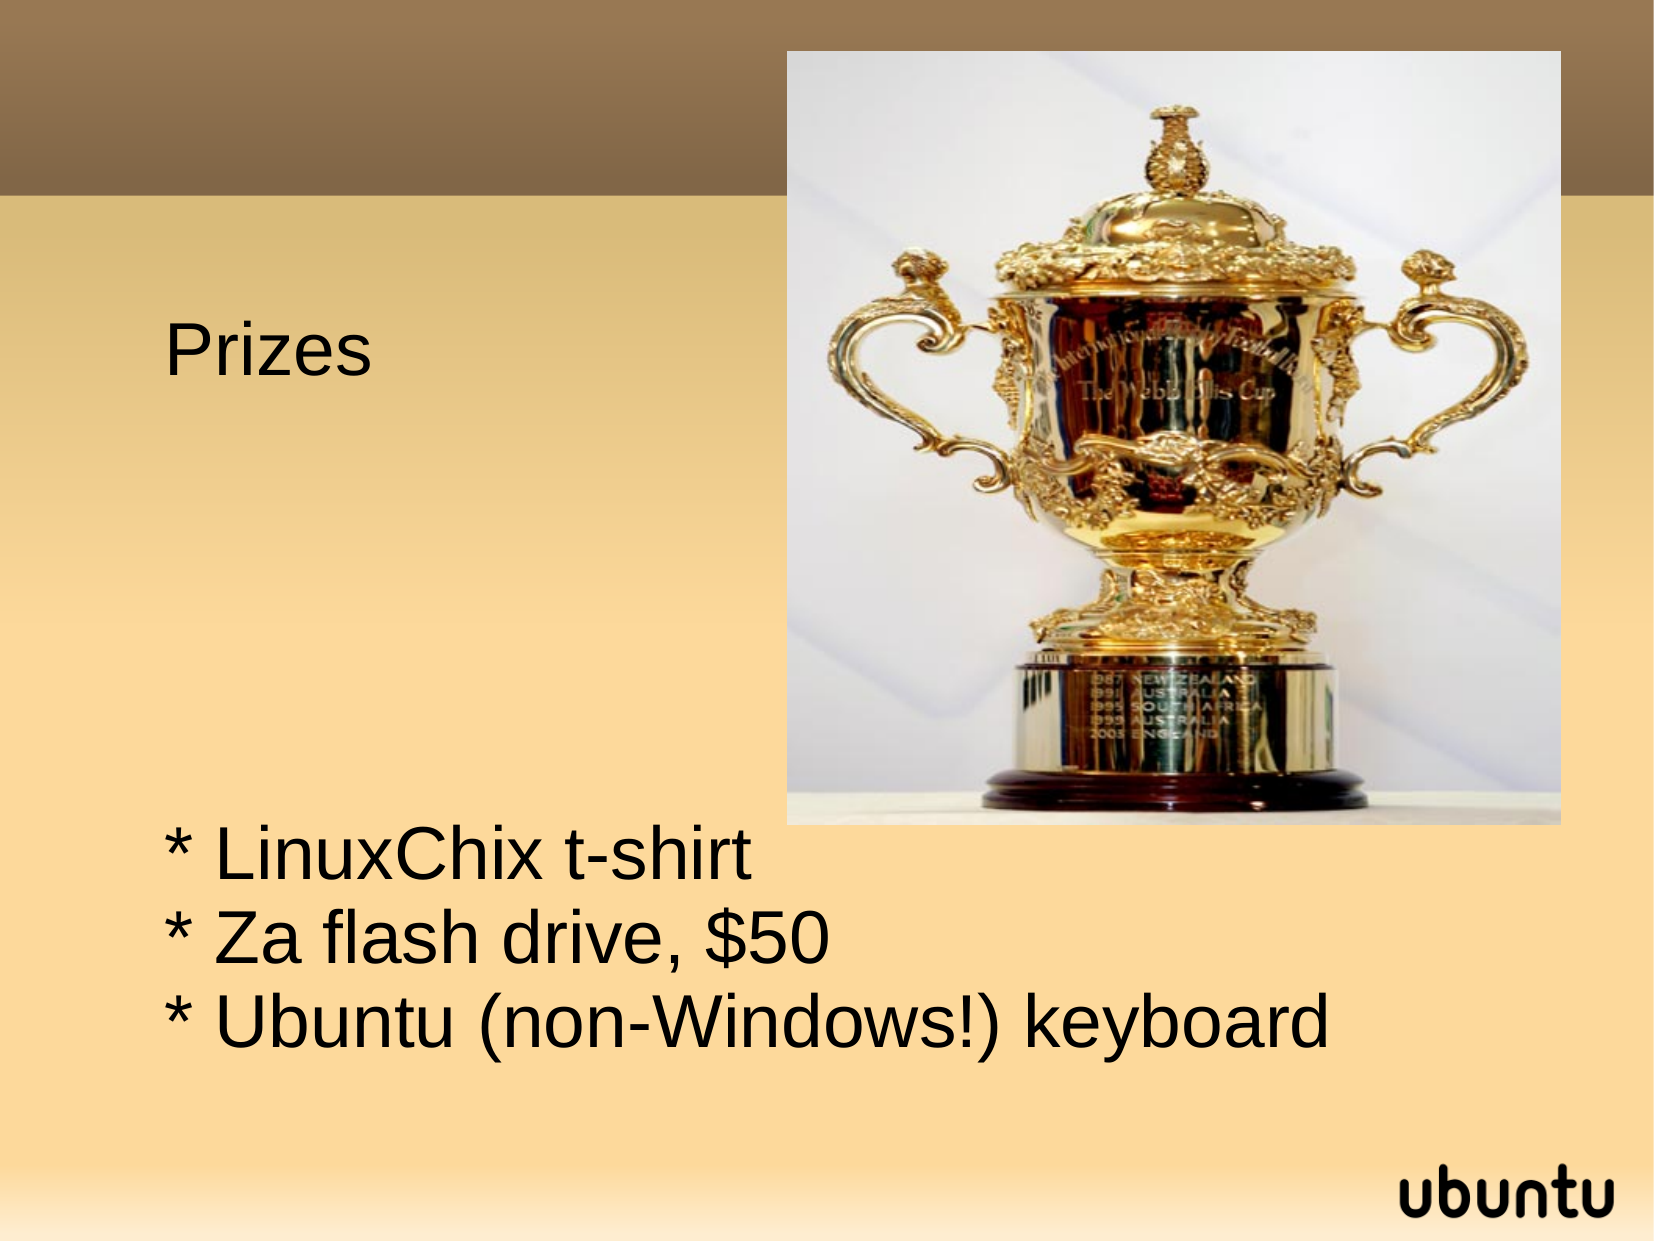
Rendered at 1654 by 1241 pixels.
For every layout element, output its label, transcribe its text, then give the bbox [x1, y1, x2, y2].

picture [0, 0, 1654, 1241]
text_box Prizes * LinuxChix t-shirt * Za flash drive, $50 * Ubuntu (non-Windows!) keyboard [150, 300, 1348, 1071]
text_box [862, 337, 1126, 408]
